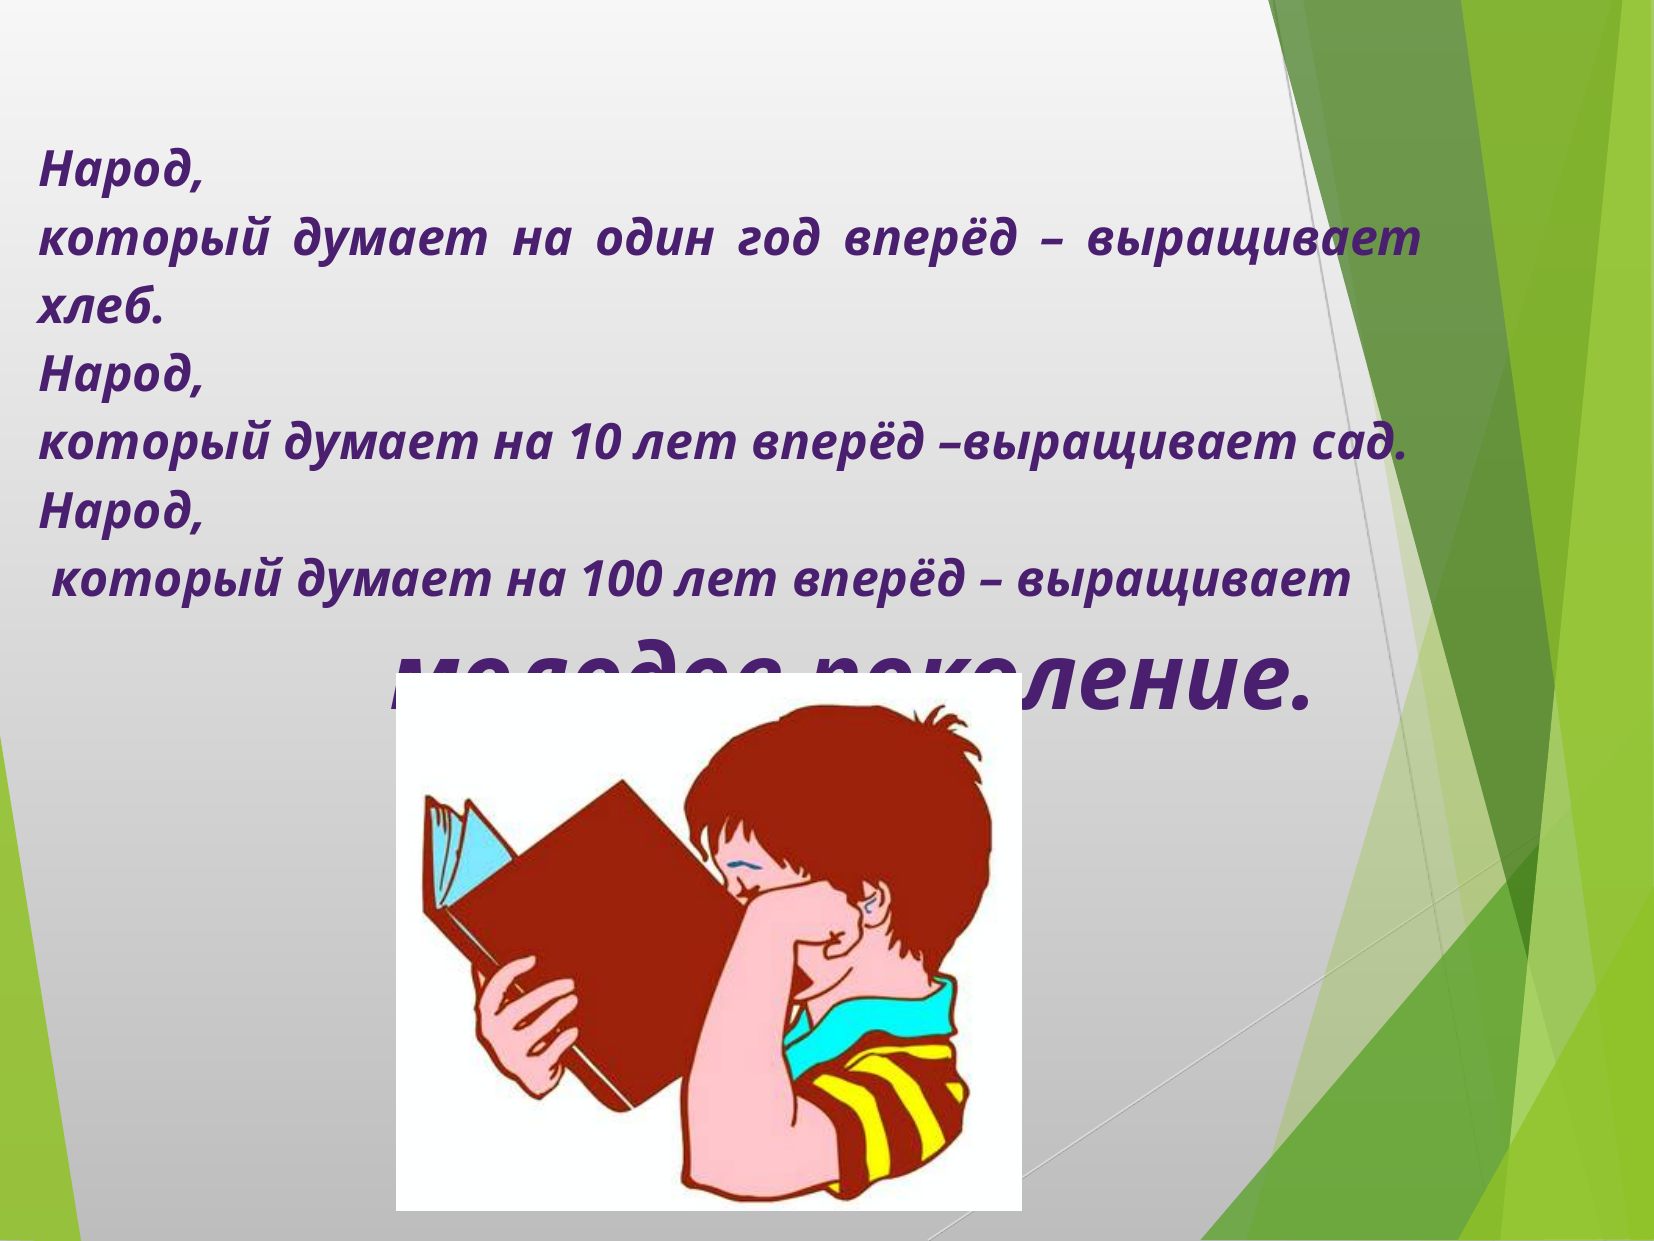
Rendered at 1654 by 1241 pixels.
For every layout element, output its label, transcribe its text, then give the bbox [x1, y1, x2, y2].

text_box Народ, который думает на один год вперёд – выращивает хлеб. Народ, который думает на 10 лет вперёд –выращивает сад. Народ, который думает на 100 лет вперёд – выращивает молодое поколение. [23, 126, 1512, 1102]
picture [396, 673, 1022, 1211]
